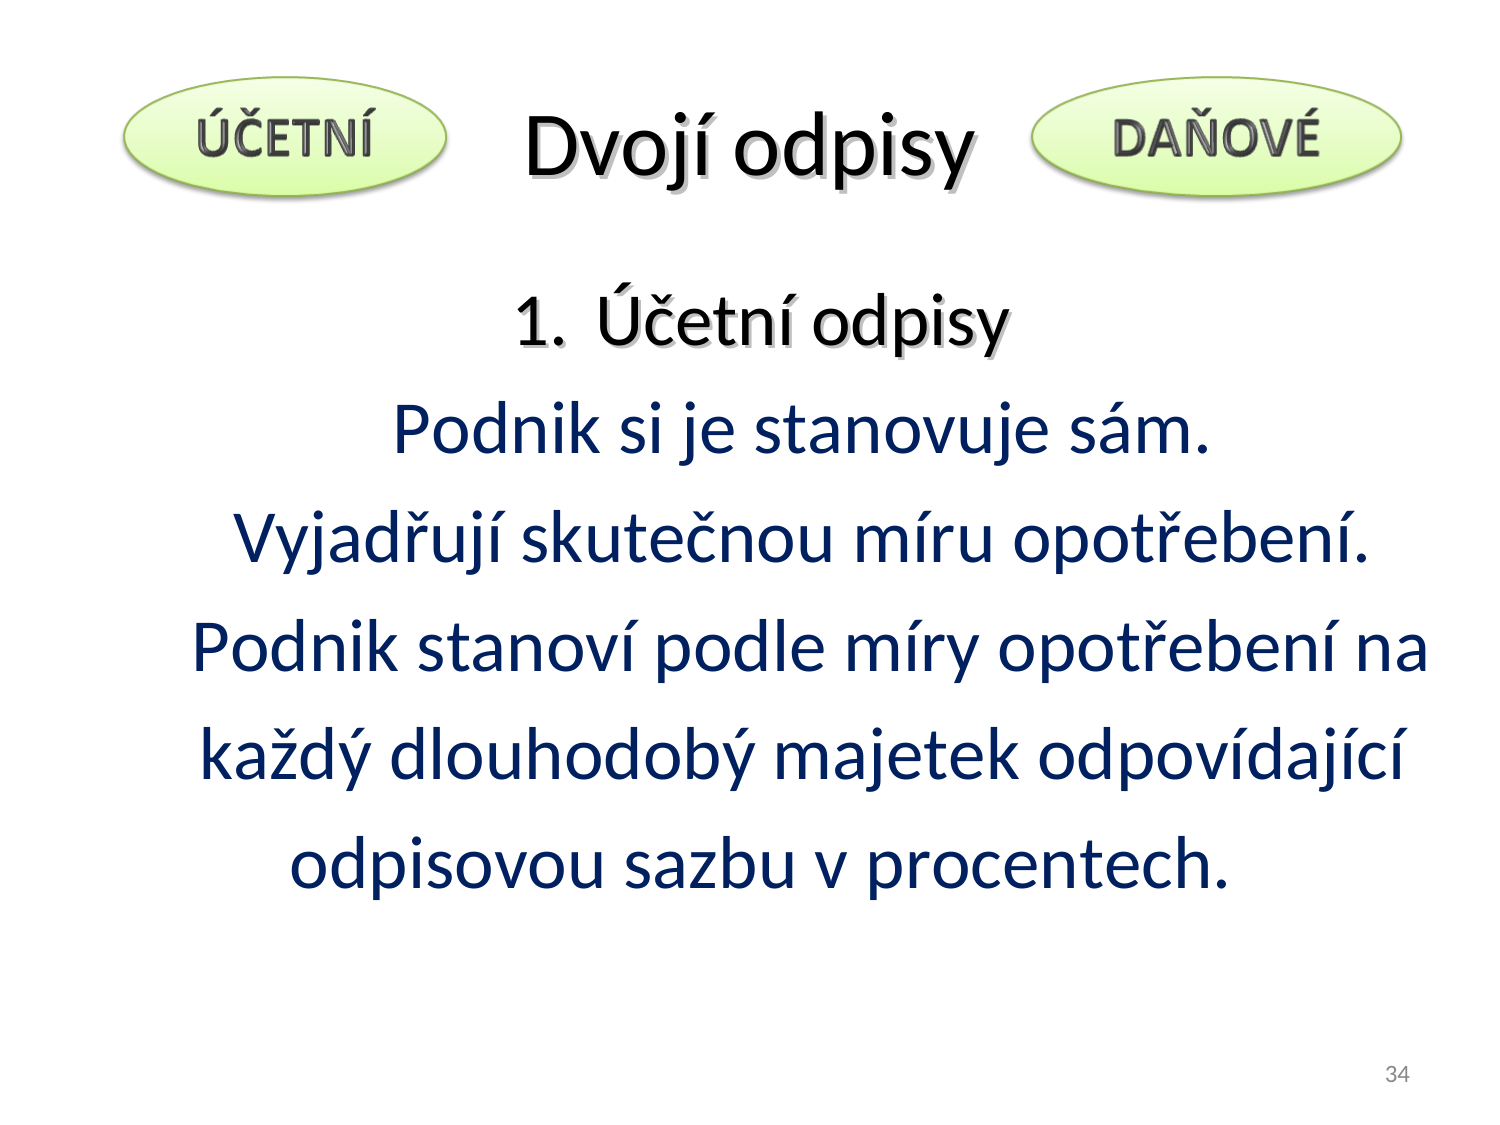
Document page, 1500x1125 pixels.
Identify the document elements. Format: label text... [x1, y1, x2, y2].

title Dvojí odpisy [75, 45, 1426, 233]
picture [115, 71, 455, 209]
list Účetní odpisy Podnik si je stanovuje sám. Vyjadřují skutečnou míru opotřebení. Podnik stanoví podle míry opotřebení na každý dlouhodobý majetek odpovídající odpisovou sazbu v procentech. [75, 262, 1447, 1110]
text_box <číslo> [1074, 1042, 1426, 1103]
picture [1023, 71, 1410, 209]
